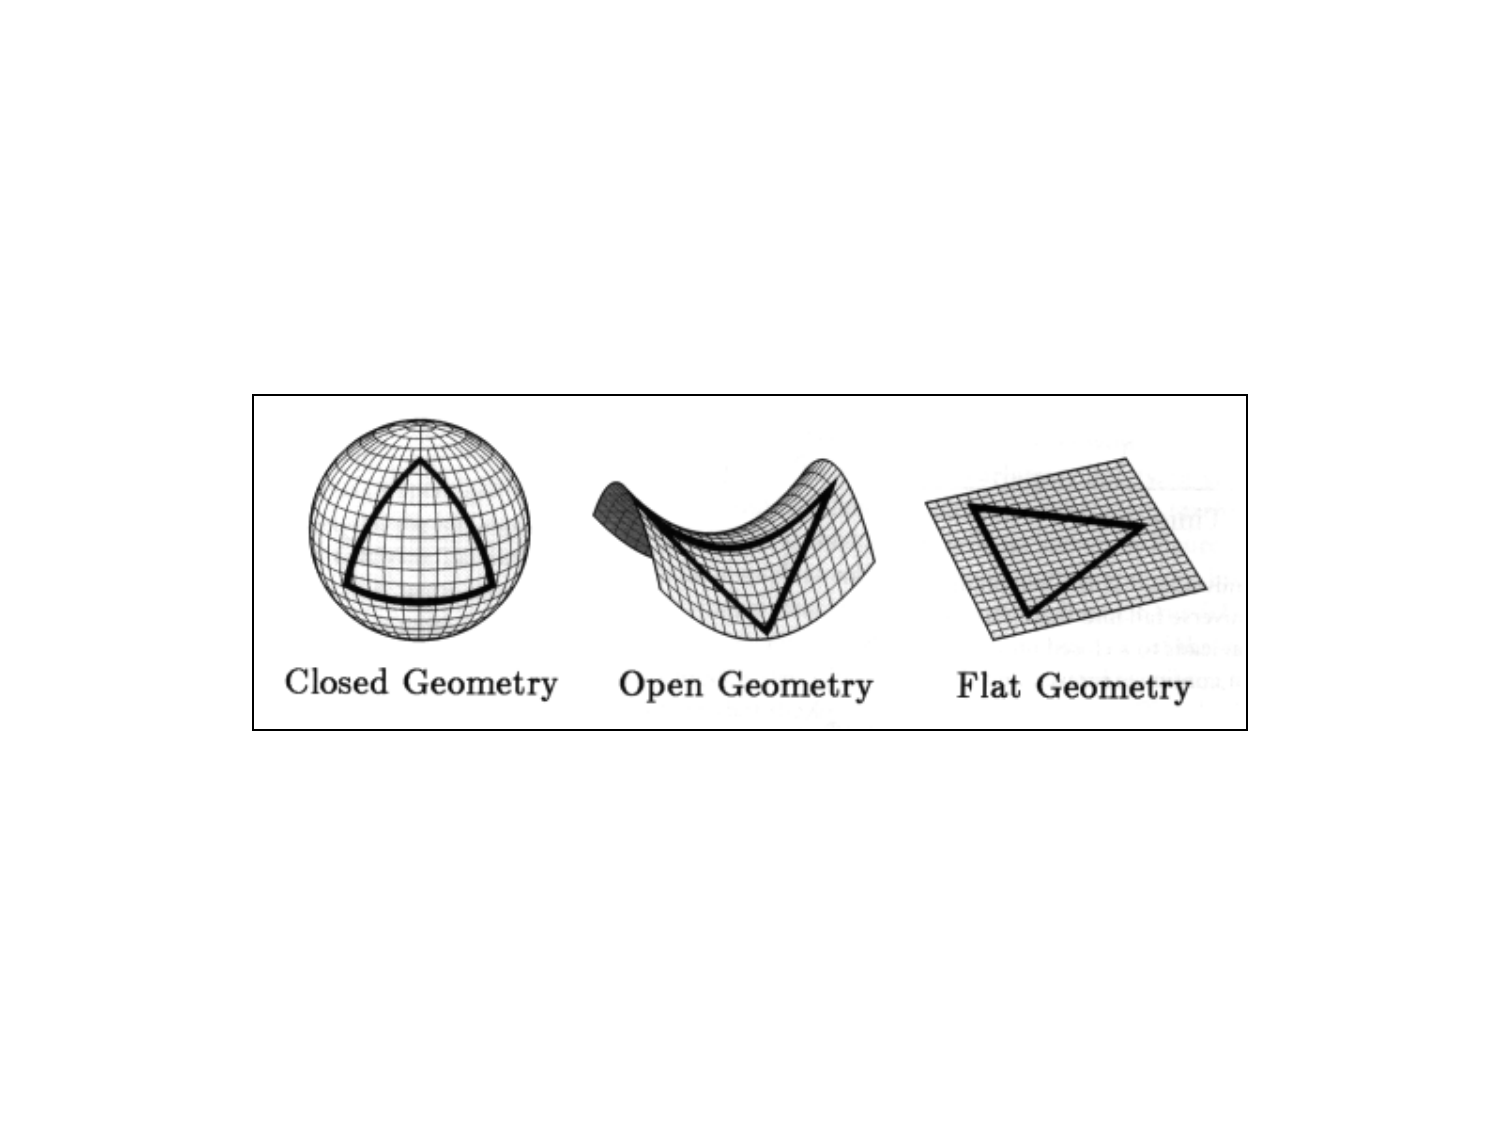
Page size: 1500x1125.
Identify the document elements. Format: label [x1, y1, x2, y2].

picture [253, 395, 1246, 730]
